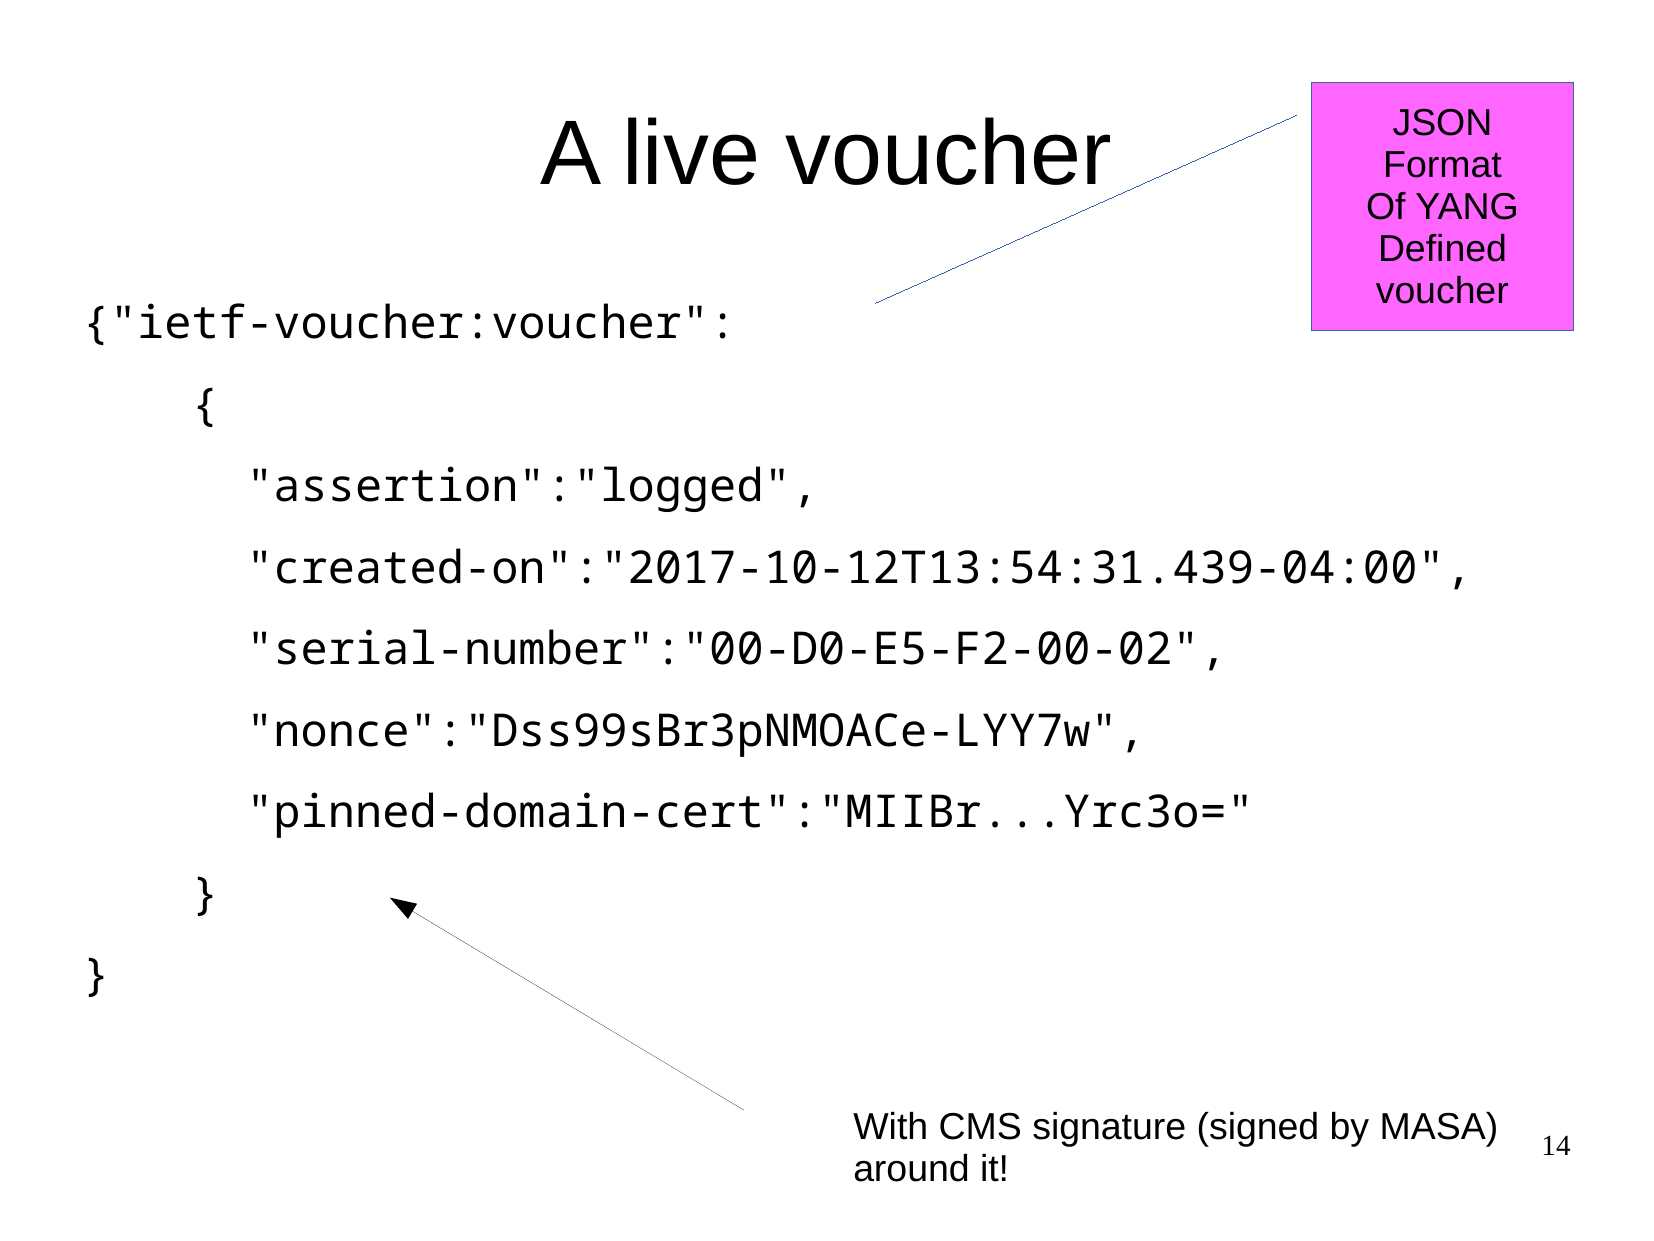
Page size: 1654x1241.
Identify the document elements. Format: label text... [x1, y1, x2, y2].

list {"ietf-voucher:voucher": { "assertion":"logged", "created-on":"2017-10-12T13:54:31.439-04:00", "serial-number":"00-D0-E5-F2-00-02", "nonce":"Dss99sBr3pNMOACe-LYY7w", "pinned-domain-cert":"MIIBr...Yrc3o=" } } [82, 290, 1571, 1010]
text_box With CMS signature (signed by MASA) around it! [838, 1098, 1523, 1198]
title A live voucher [82, 49, 1571, 257]
text_box JSON Format Of YANG Defined voucher [1311, 83, 1574, 331]
